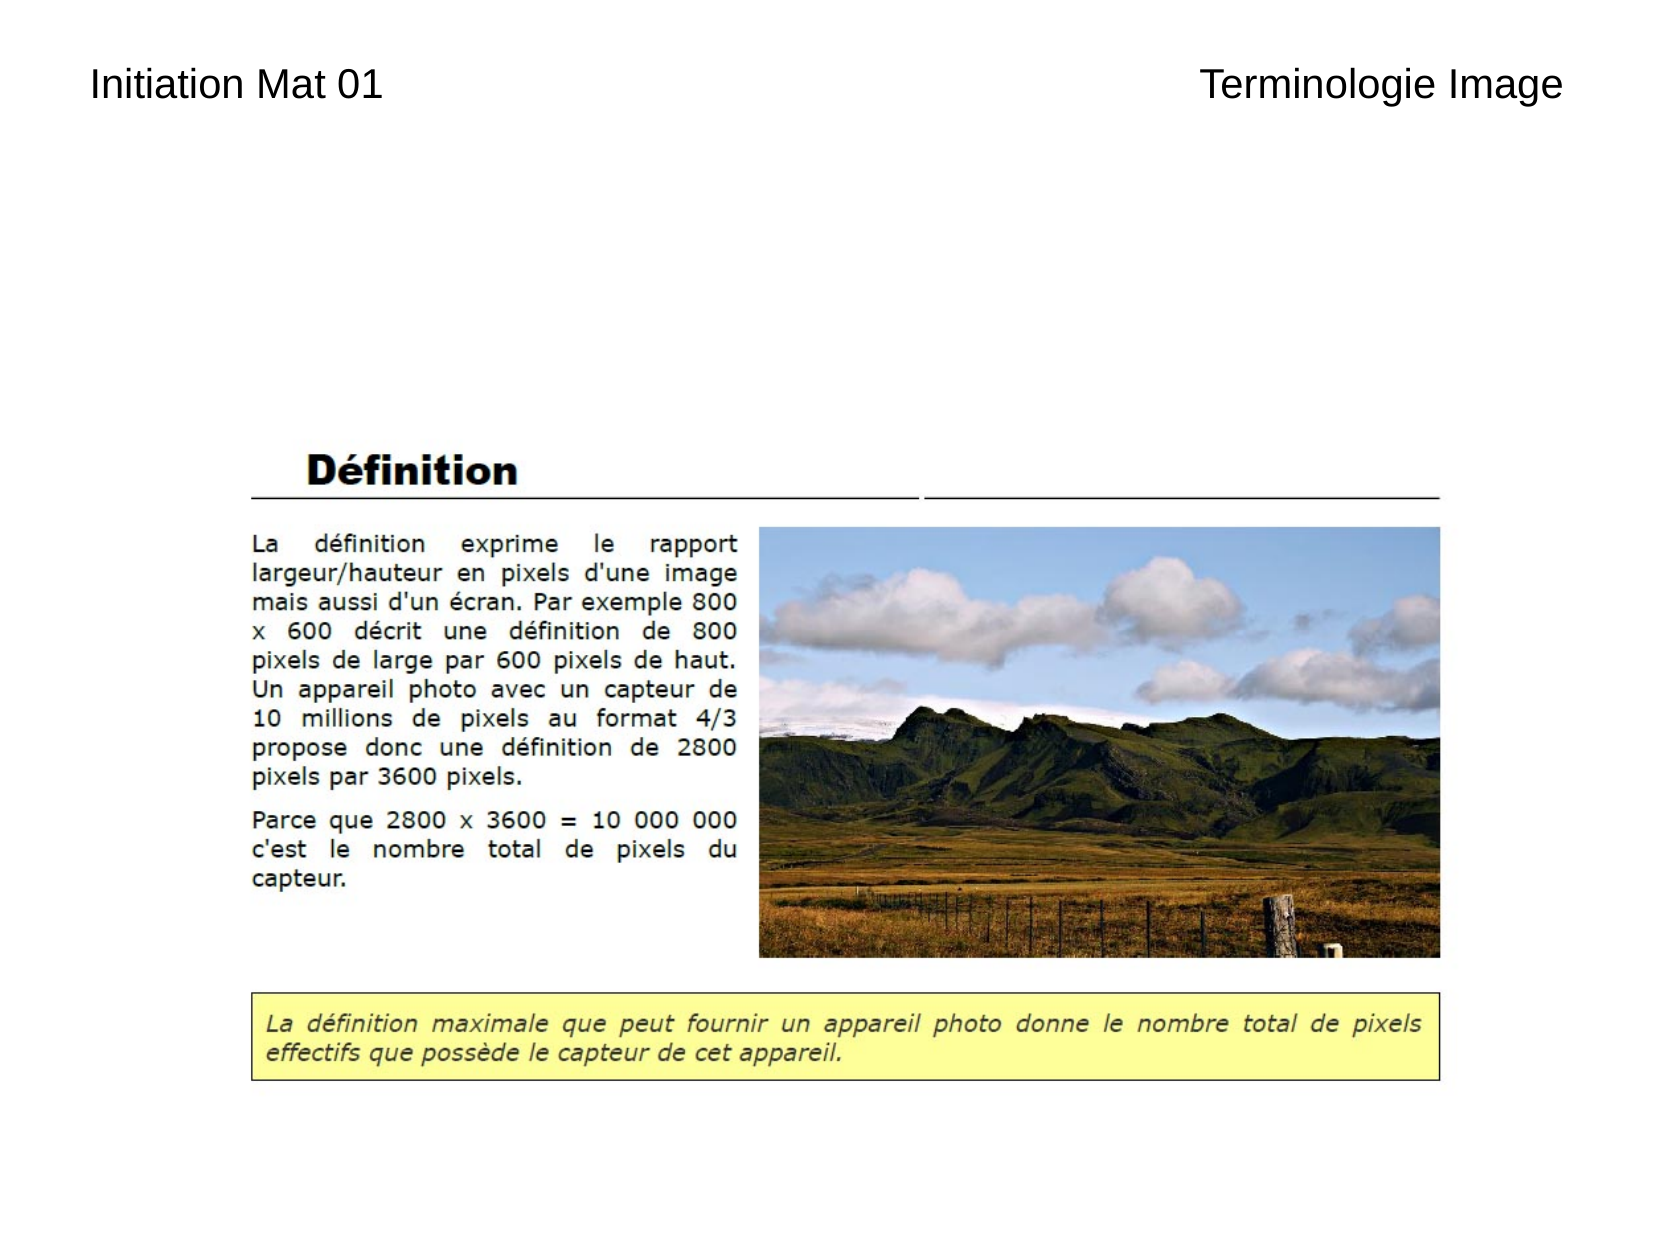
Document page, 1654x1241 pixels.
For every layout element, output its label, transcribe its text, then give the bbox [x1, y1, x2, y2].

picture [82, 186, 1574, 1241]
title Initiation Mat 01 Terminologie Image [82, 49, 1571, 119]
